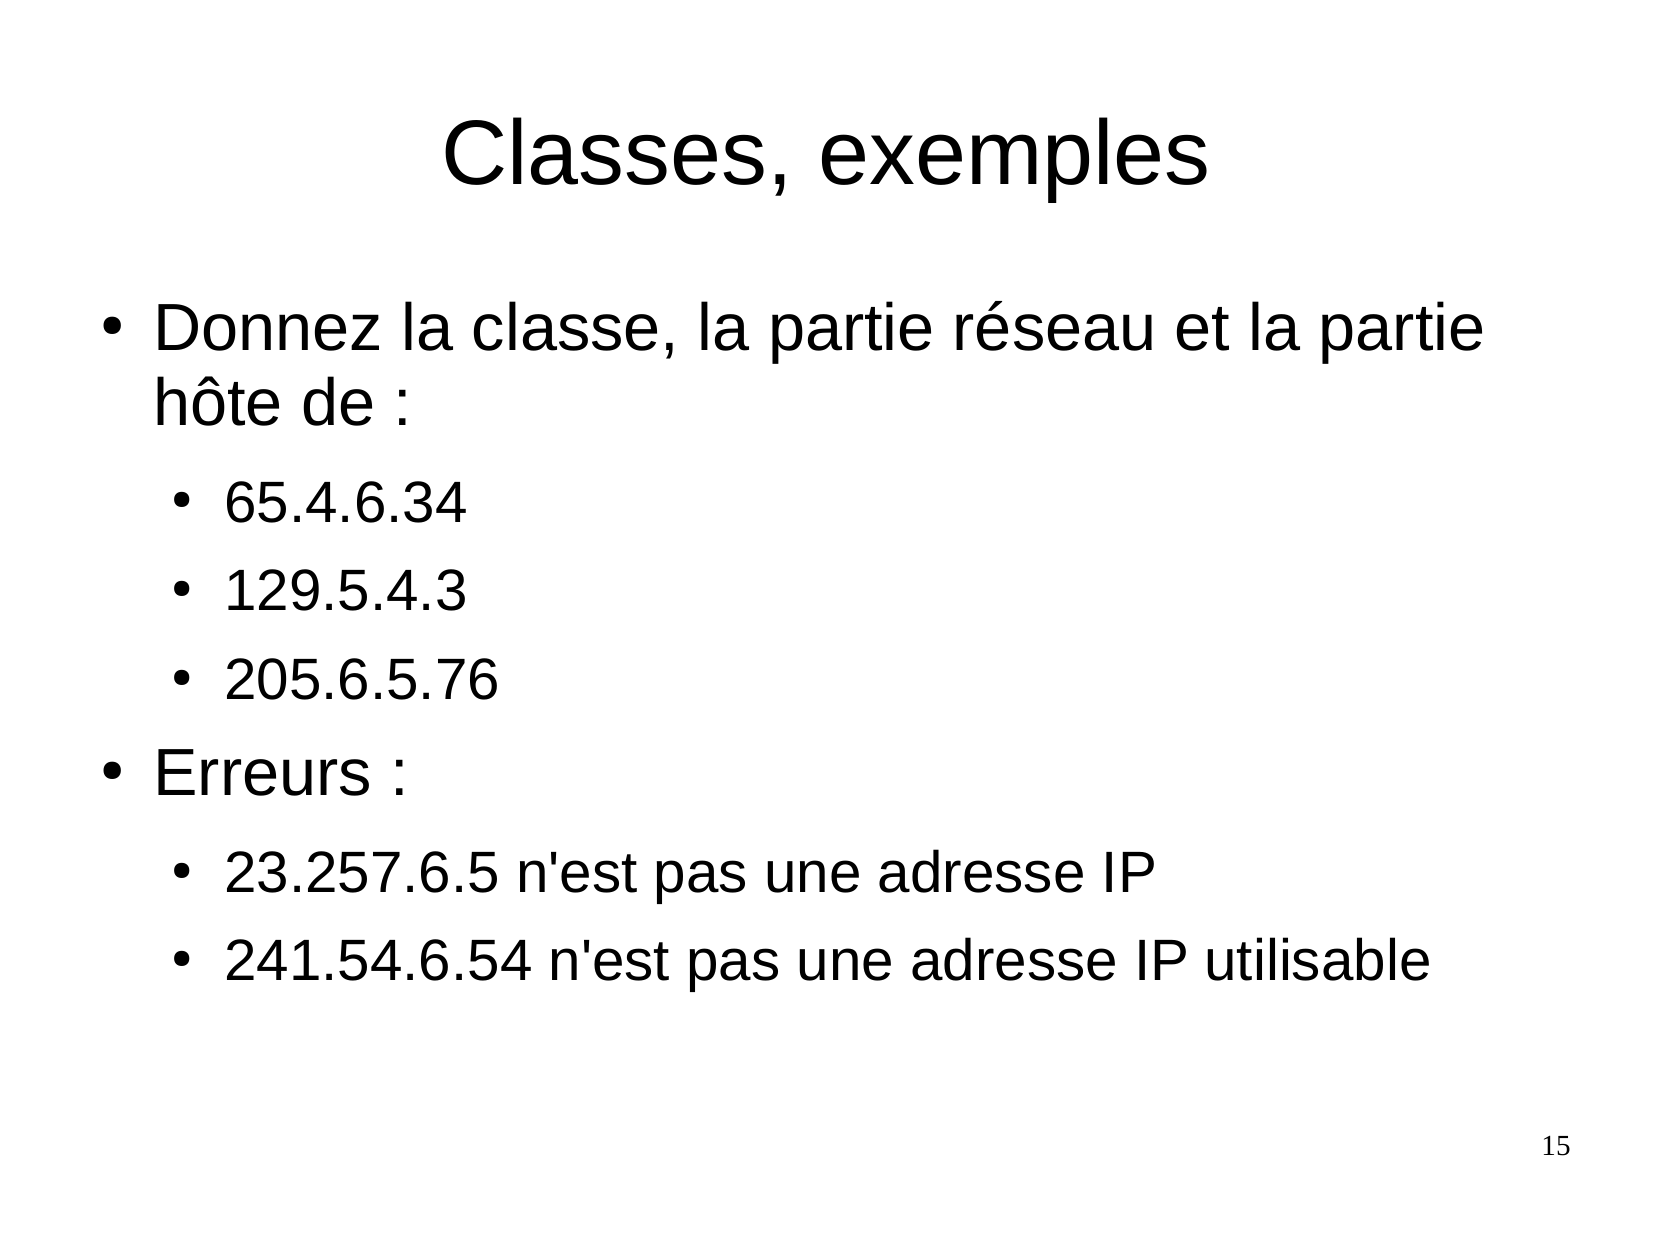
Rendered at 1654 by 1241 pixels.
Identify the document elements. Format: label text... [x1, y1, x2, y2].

list Donnez la classe, la partie réseau et la partie hôte de : 65.4.6.34 129.5.4.3 205.6.5.76 Erreurs : 23.257.6.5 n'est pas une adresse IP 241.54.6.54 n'est pas une adresse IP utilisable [82, 290, 1571, 1109]
title Classes, exemples [82, 49, 1571, 257]
